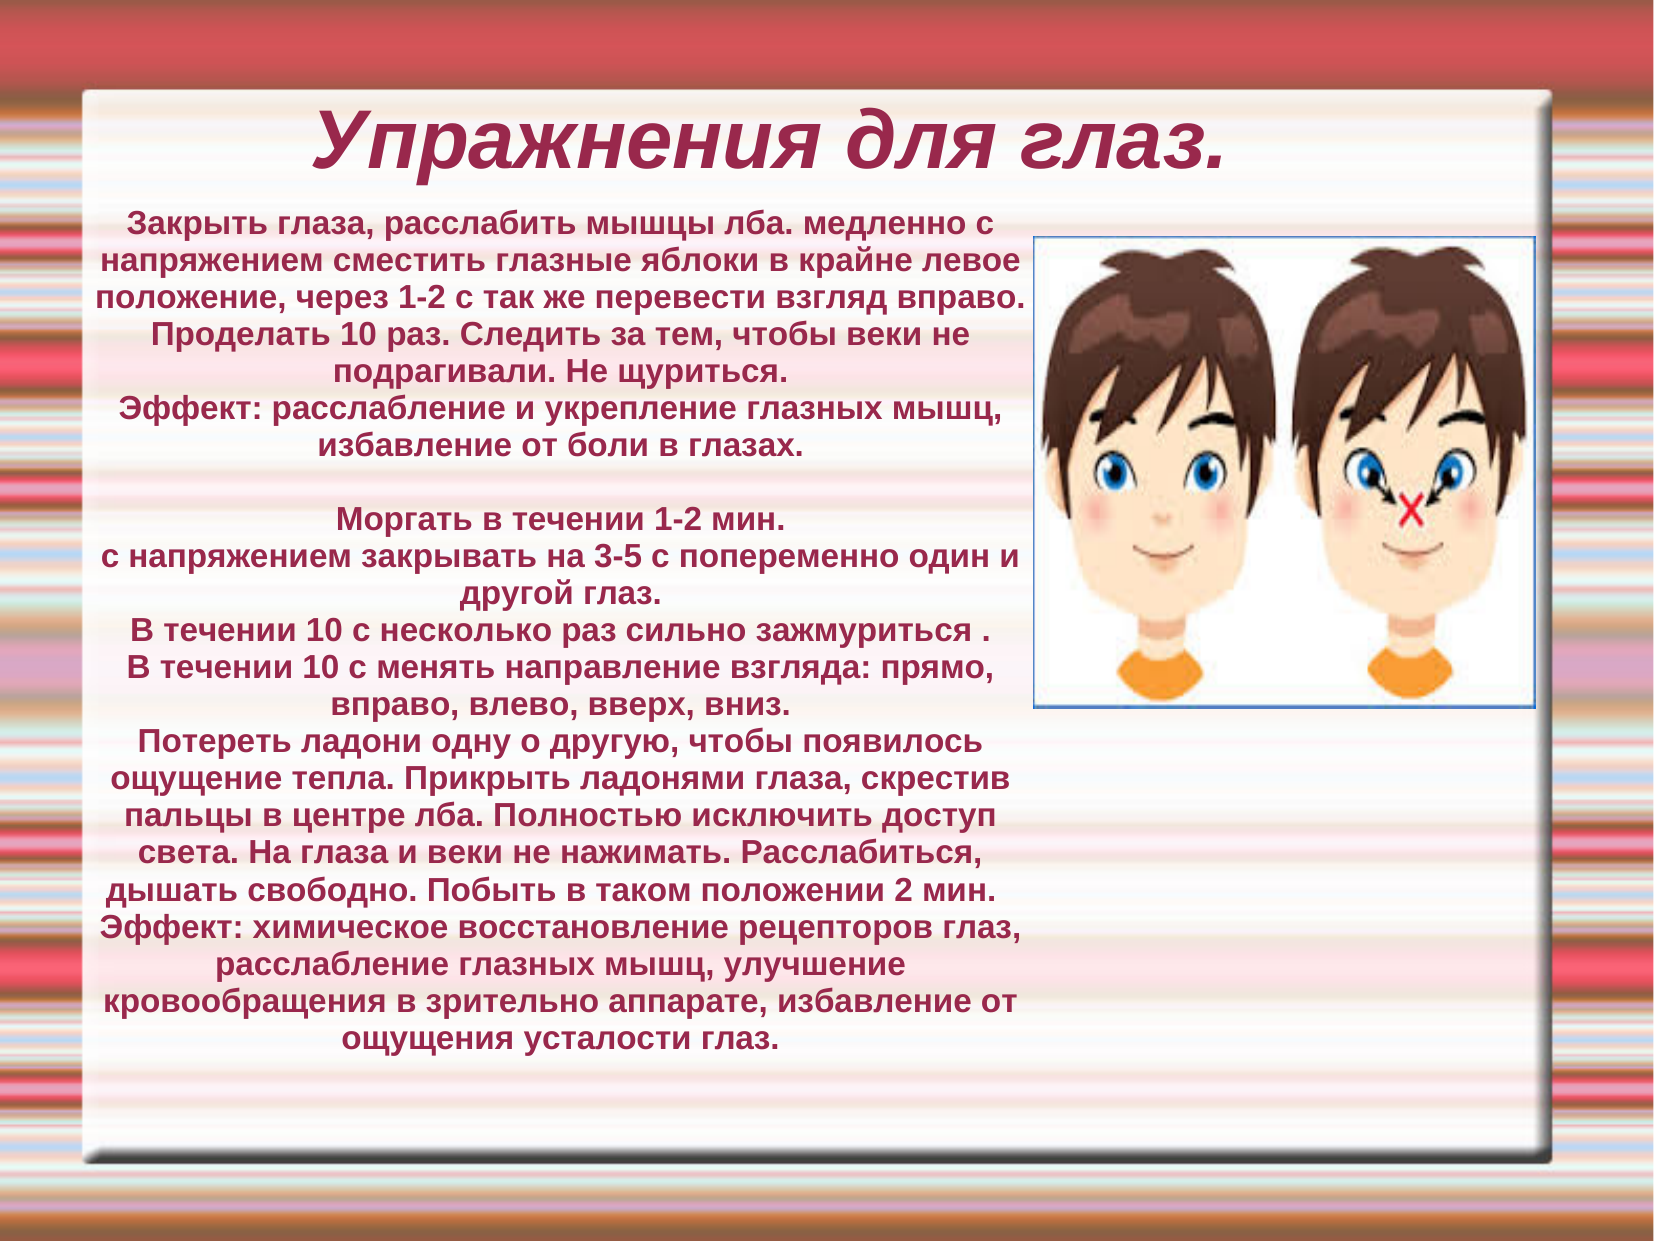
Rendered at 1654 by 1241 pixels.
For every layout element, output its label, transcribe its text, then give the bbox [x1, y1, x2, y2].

title Упражнения для глаз. [64, 43, 1477, 237]
subtitle Закрыть глаза, расслабить мышцы лба. медленно с напряжением сместить глазные яблоки в крайне левое положение, через 1-2 с так же перевести взгляд вправо. Проделать 10 раз. Следить за тем, чтобы веки не подрагивали. Не щуриться. Эффект: расслабление и укрепление глазных мышц, избавление от боли в глазах. Моргать в течении 1-2 мин. с напряжением закрывать на 3-5 с попеременно один и другой глаз. В течении 10 с несколько раз сильно зажмуриться . В течении 10 с менять направление взгляда: прямо, вправо, влево, вверх, вниз. Потереть ладони одну о другую, чтобы появилось ощущение тепла. Прикрыть ладонями глаза, скрестив пальцы в центре лба. Полностью исключить доступ света. На глаза и веки не нажимать. Расслабиться, дышать свободно. Побыть в таком положении 2 мин. Эффект: химическое восстановление рецепторов глаз, расслабление глазных мышц, улучшение кровообращения в зрительно аппарате, избавление от ощущения усталости глаз. [88, 109, 1034, 1152]
picture [0, 0, 1654, 1241]
